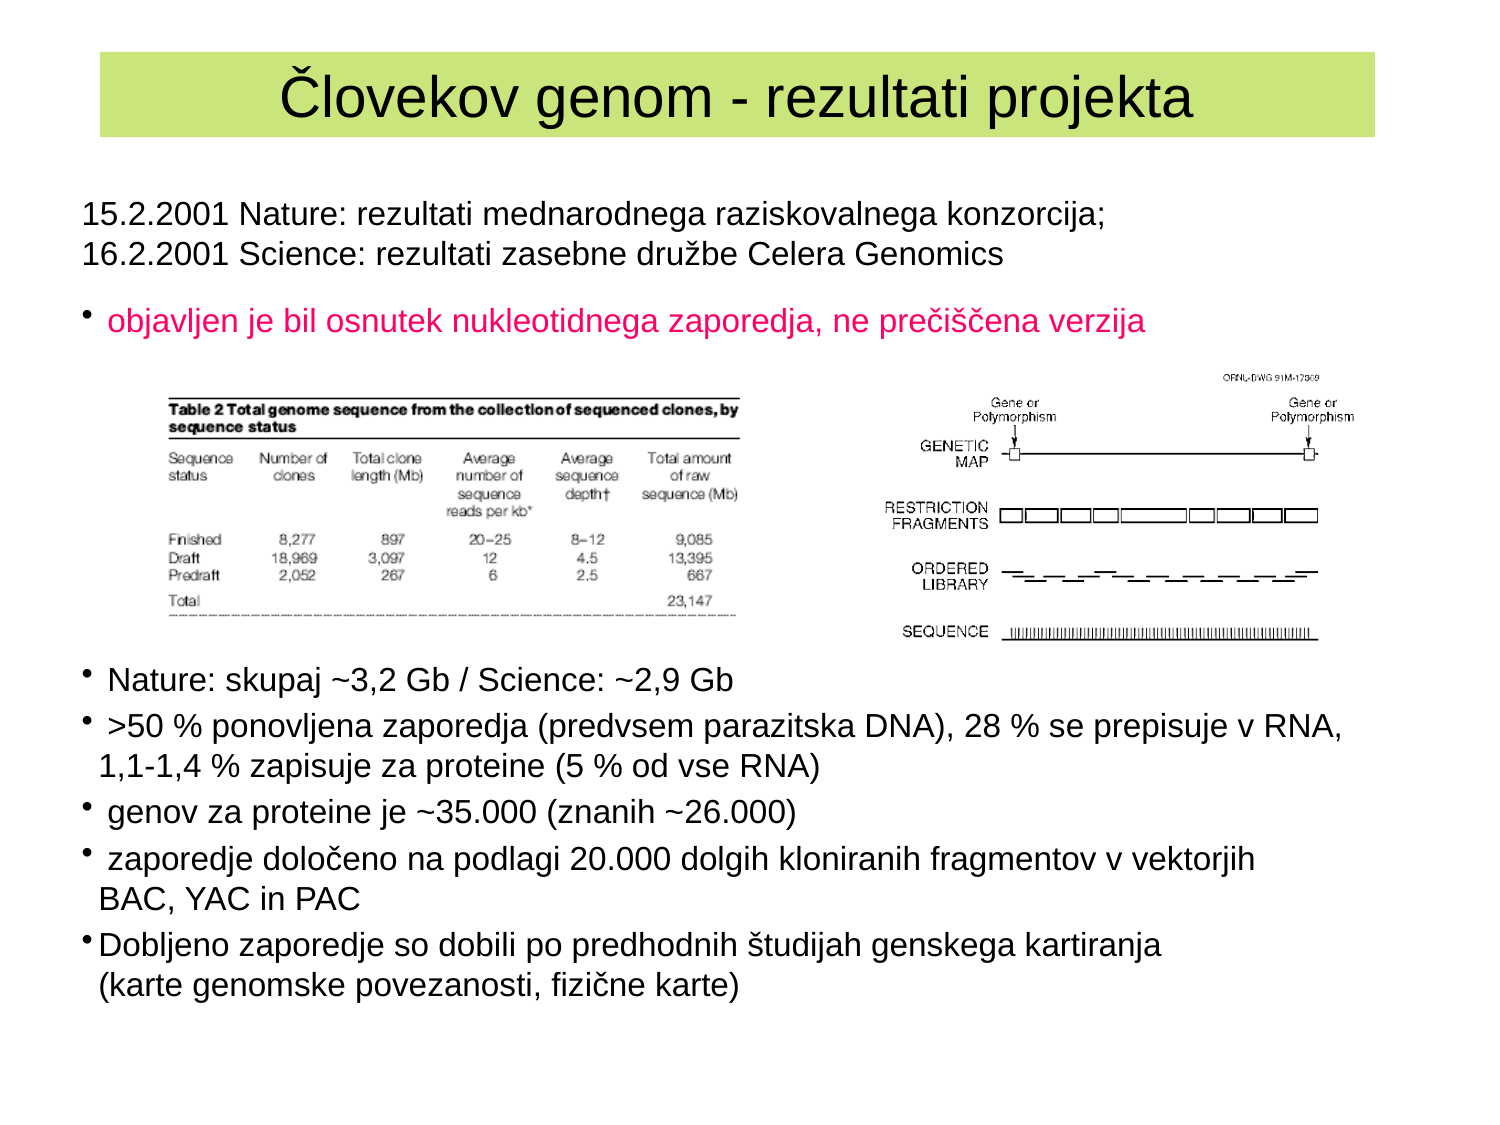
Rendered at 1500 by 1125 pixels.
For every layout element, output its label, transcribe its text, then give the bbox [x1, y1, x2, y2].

picture [868, 373, 1369, 643]
list 15.2.2001 Nature: rezultati mednarodnega raziskovalnega konzorcija; 16.2.2001 Science: rezultati zasebne družbe Celera Genomics objavljen je bil osnutek nukleotidnega zaporedja, ne prečiščena verzija Nature: skupaj ~3,2 Gb / Science: ~2,9 Gb >50 % ponovljena zaporedja (predvsem parazitska DNA), 28 % se prepisuje v RNA, 1,1-1,4 % zapisuje za proteine (5 % od vse RNA) genov za proteine je ~35.000 (znanih ~26.000) zaporedje določeno na podlagi 20.000 dolgih kloniranih fragmentov v vektorjih BAC, YAC in PAC Dobljeno zaporedje so dobili po predhodnih študijah genskega kartiranja (karte genomske povezanosti, fizične karte) [66, 184, 1450, 1100]
picture [159, 388, 750, 622]
title Človekov genom - rezultati projekta [99, 51, 1375, 138]
